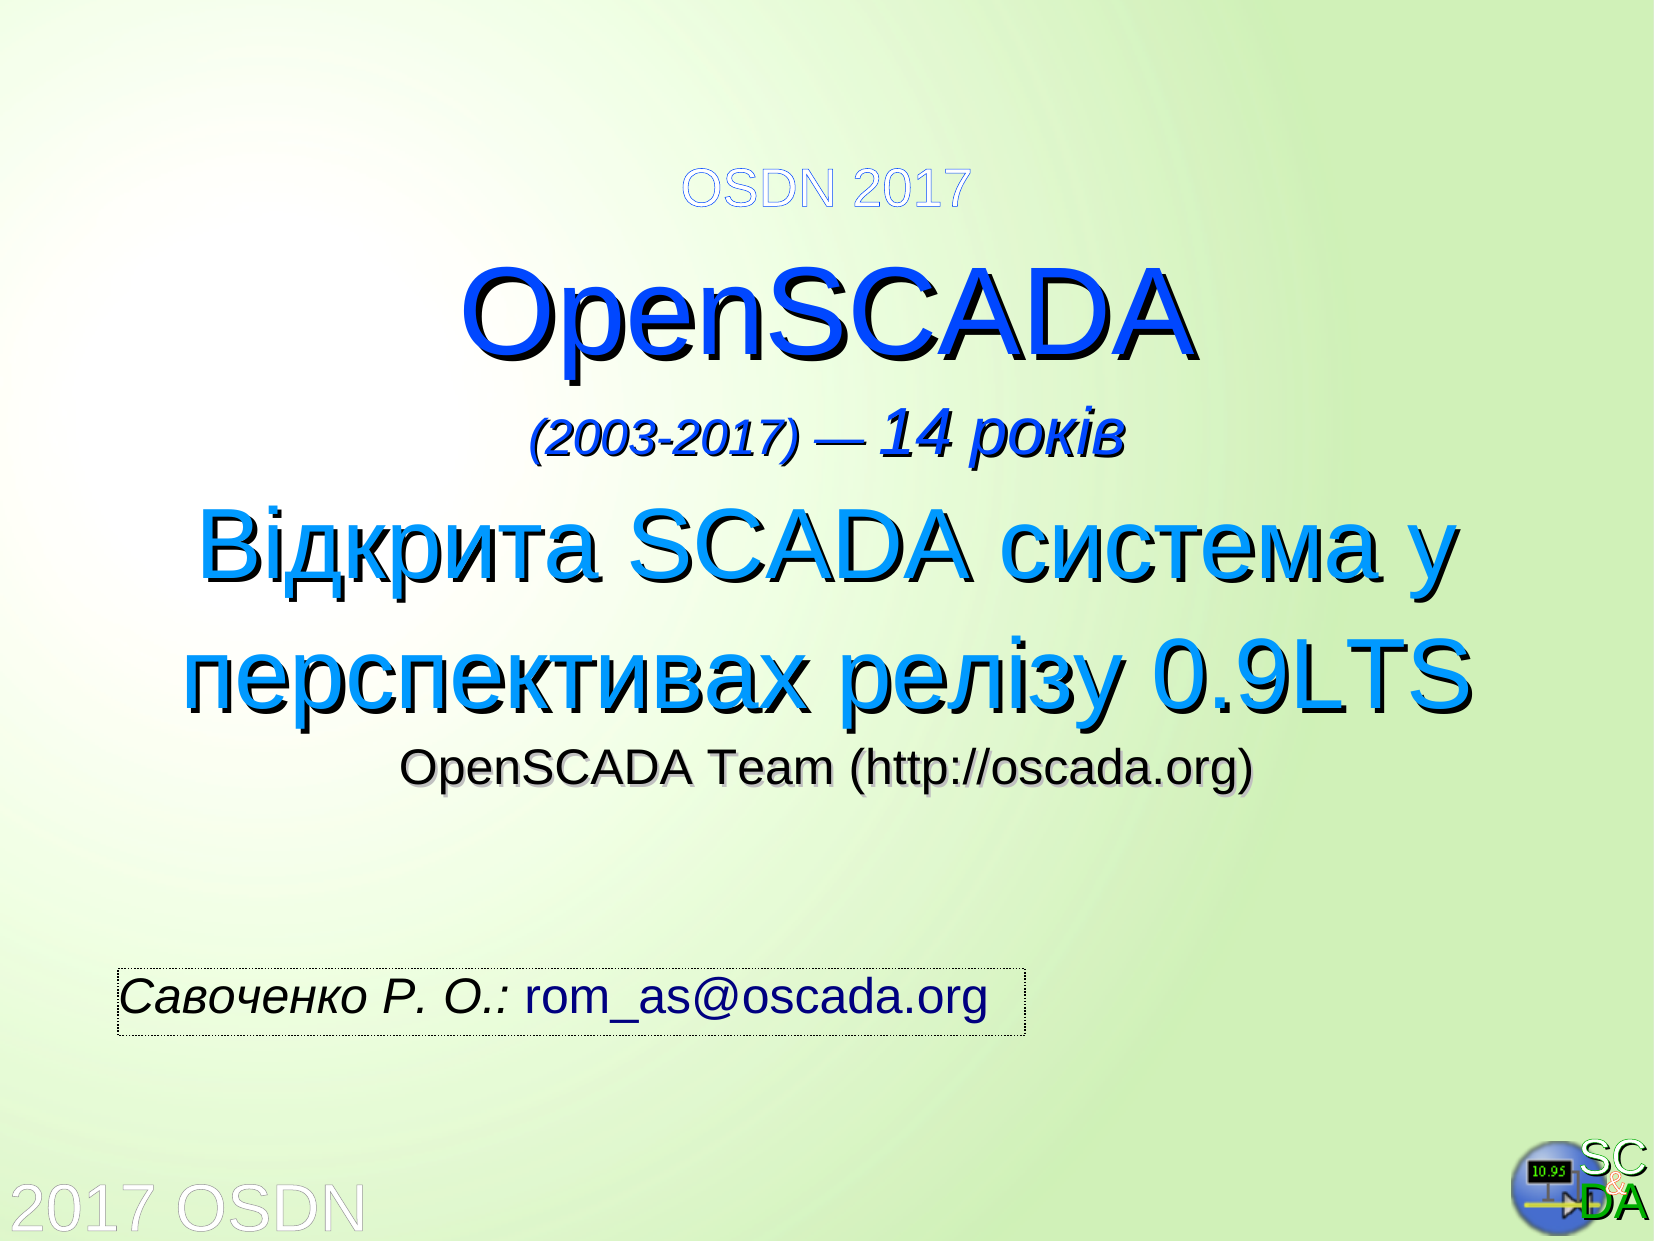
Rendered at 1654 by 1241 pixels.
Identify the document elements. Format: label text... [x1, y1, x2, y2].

title OSDN 2017 OpenSCADA (2003-2017) — 14 років Відкрита SCADA система у перспективах релізу 0.9LTS OpenSCADA Team (http://oscada.org) [43, 144, 1611, 798]
picture [1511, 1141, 1607, 1236]
picture [1588, 1145, 1607, 1157]
picture [1589, 1189, 1606, 1214]
text_box Савоченко Р. О.: rom_as@oscada.org [118, 968, 1025, 1036]
